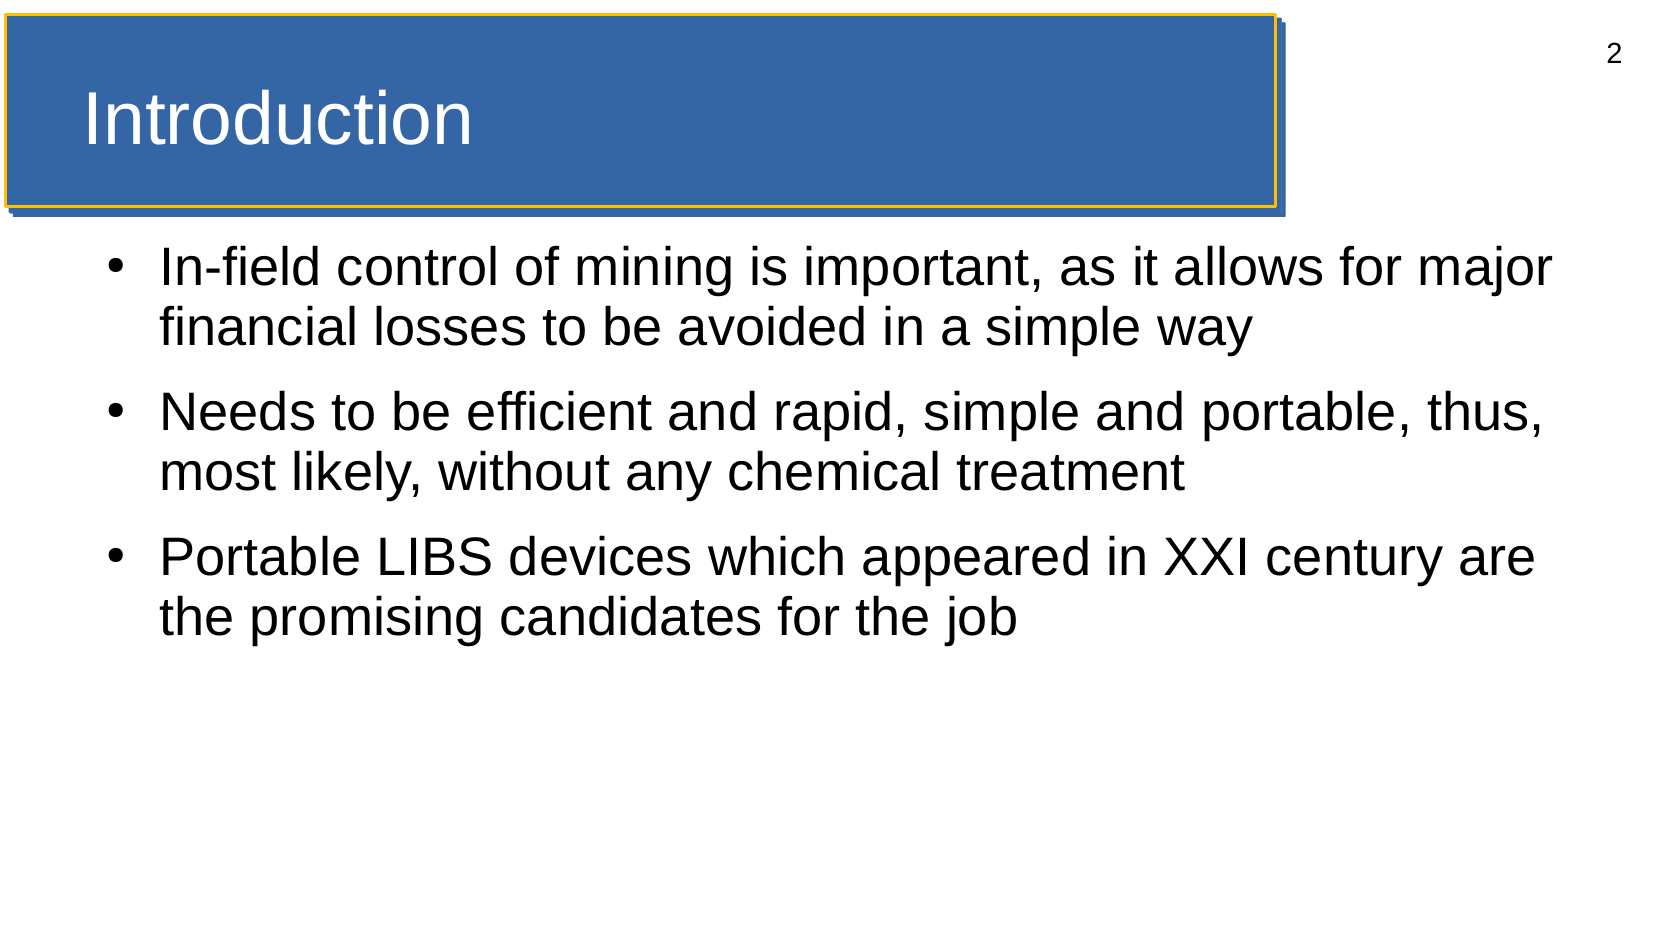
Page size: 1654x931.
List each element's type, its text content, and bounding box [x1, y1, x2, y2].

list In-field control of mining is important, as it allows for major financial losses to be avoided in a simple way Needs to be efficient and rapid, simple and portable, thus, most likely, without any chemical treatment Portable LIBS devices which appeared in XXI century are the promising candidates for the job [88, 236, 1565, 798]
title Introduction [82, 44, 1235, 192]
